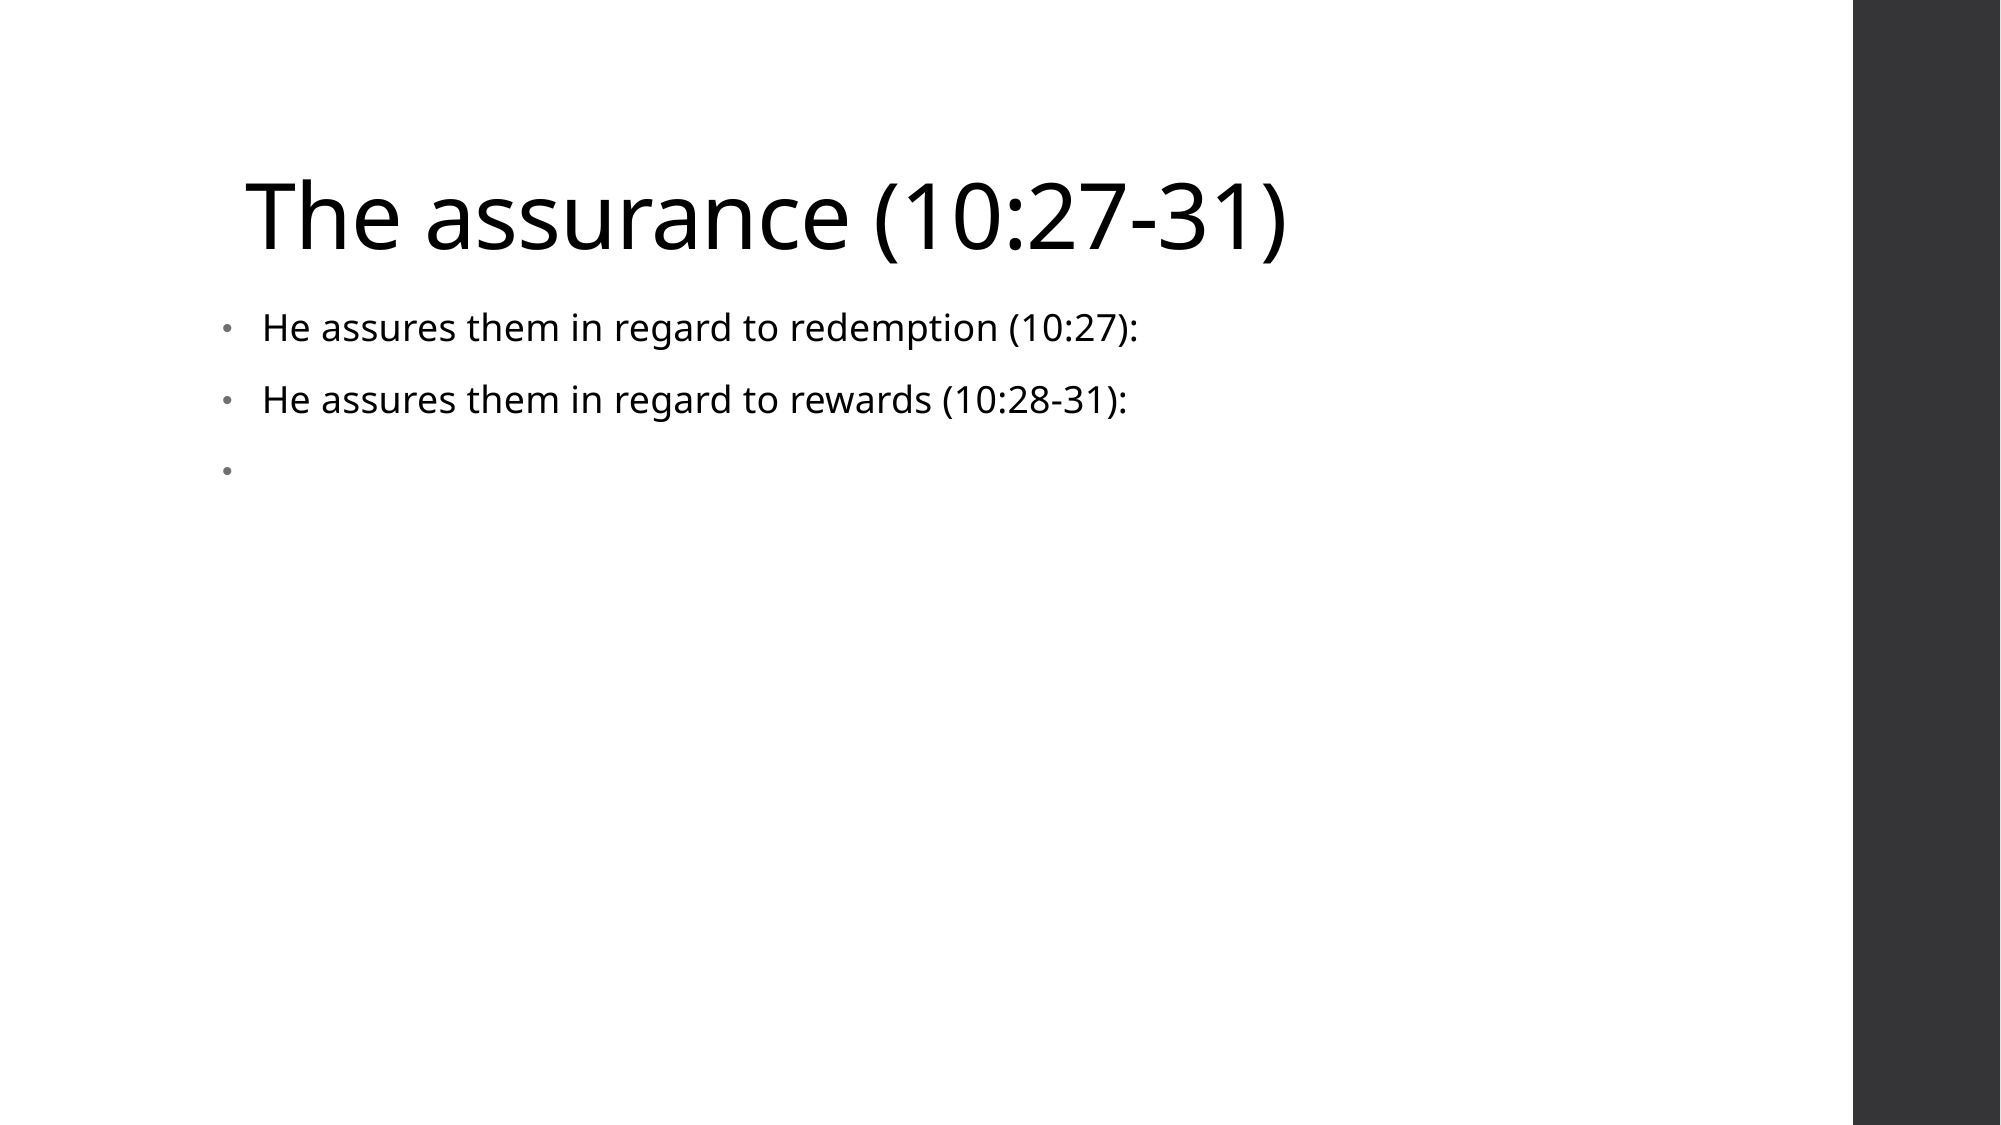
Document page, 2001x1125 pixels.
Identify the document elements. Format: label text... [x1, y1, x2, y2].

list He assures them in regard to redemption (10:27): He assures them in regard to rewards (10:28-31): [206, 299, 1617, 1014]
title The assurance (10:27-31) [206, 60, 1797, 278]
